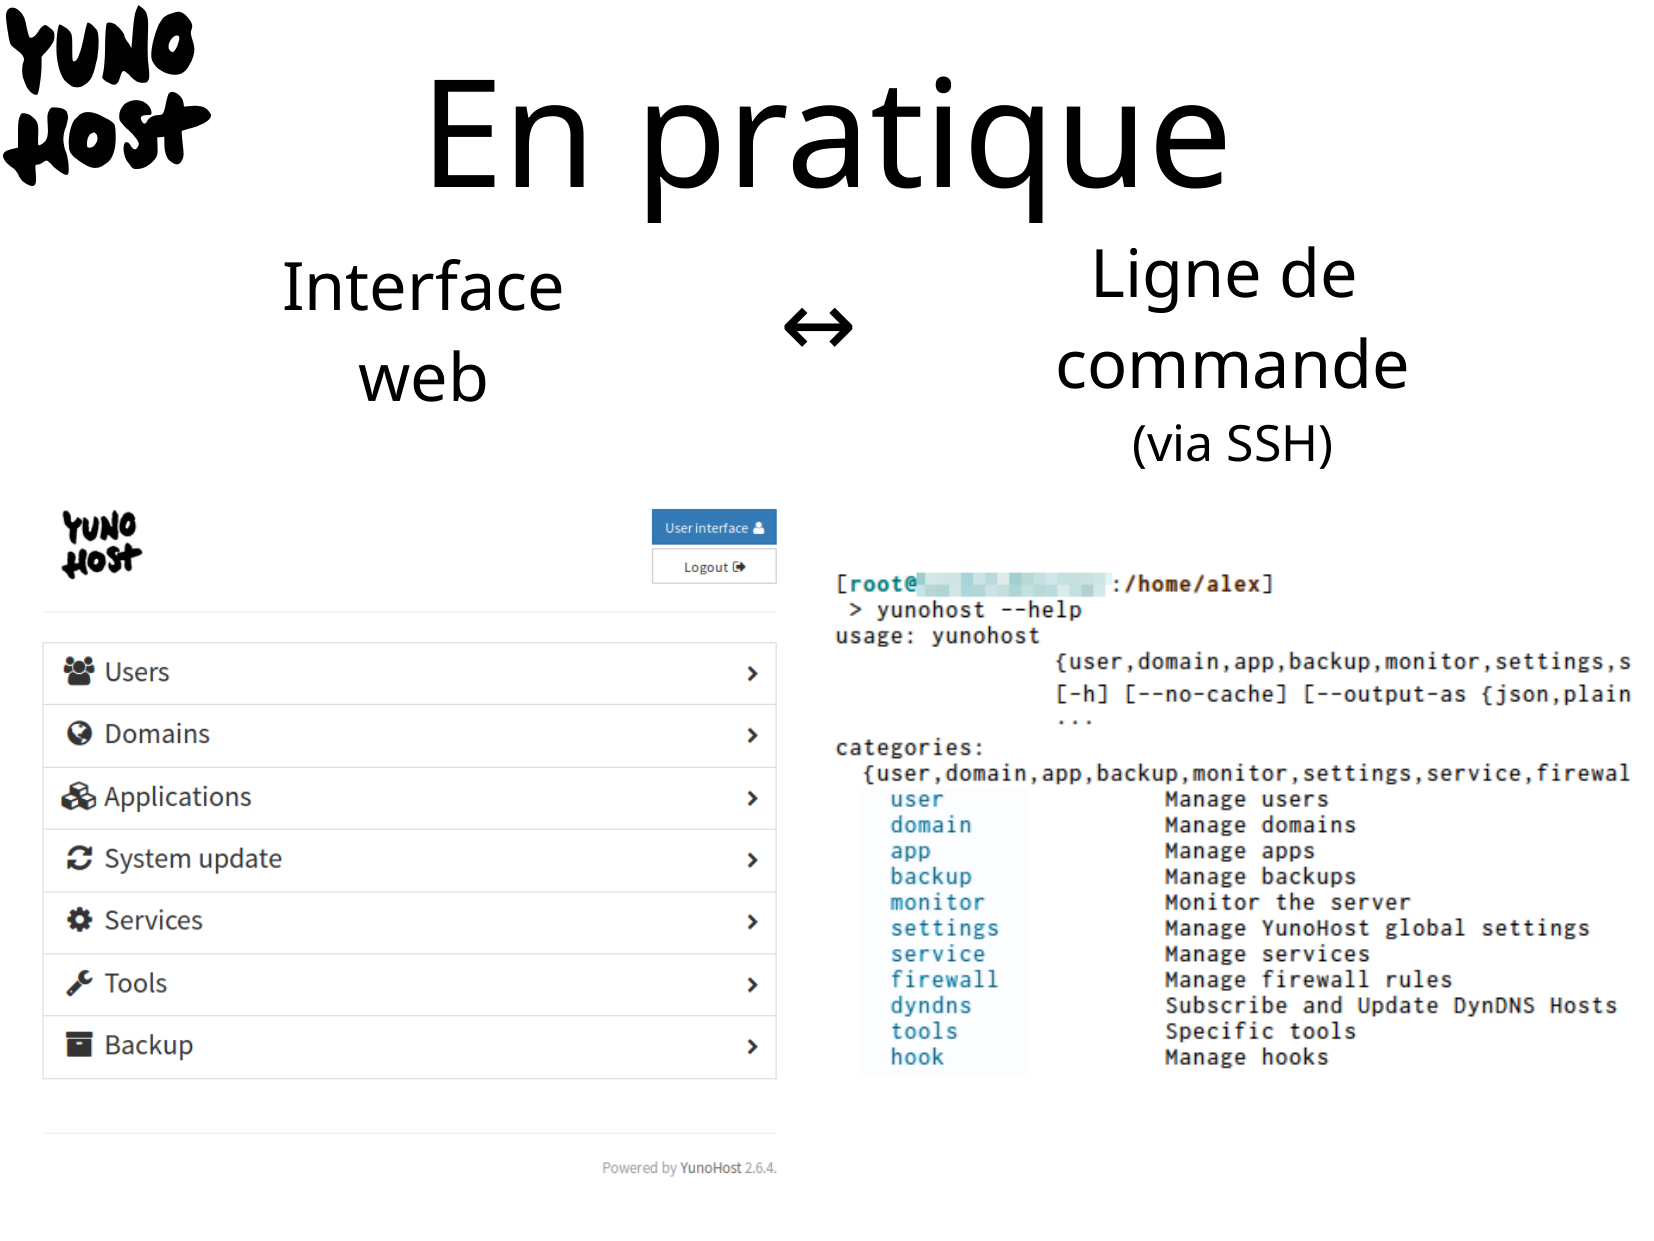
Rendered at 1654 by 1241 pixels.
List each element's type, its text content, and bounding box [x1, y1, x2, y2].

picture [3, 5, 211, 186]
title Ligne de commande (via SSH) [891, 191, 1575, 511]
title En pratique [82, 25, 1571, 226]
title ↔ [477, 220, 1160, 428]
title Interface web [82, 226, 766, 434]
picture [33, 502, 784, 1191]
picture [831, 561, 1633, 1077]
